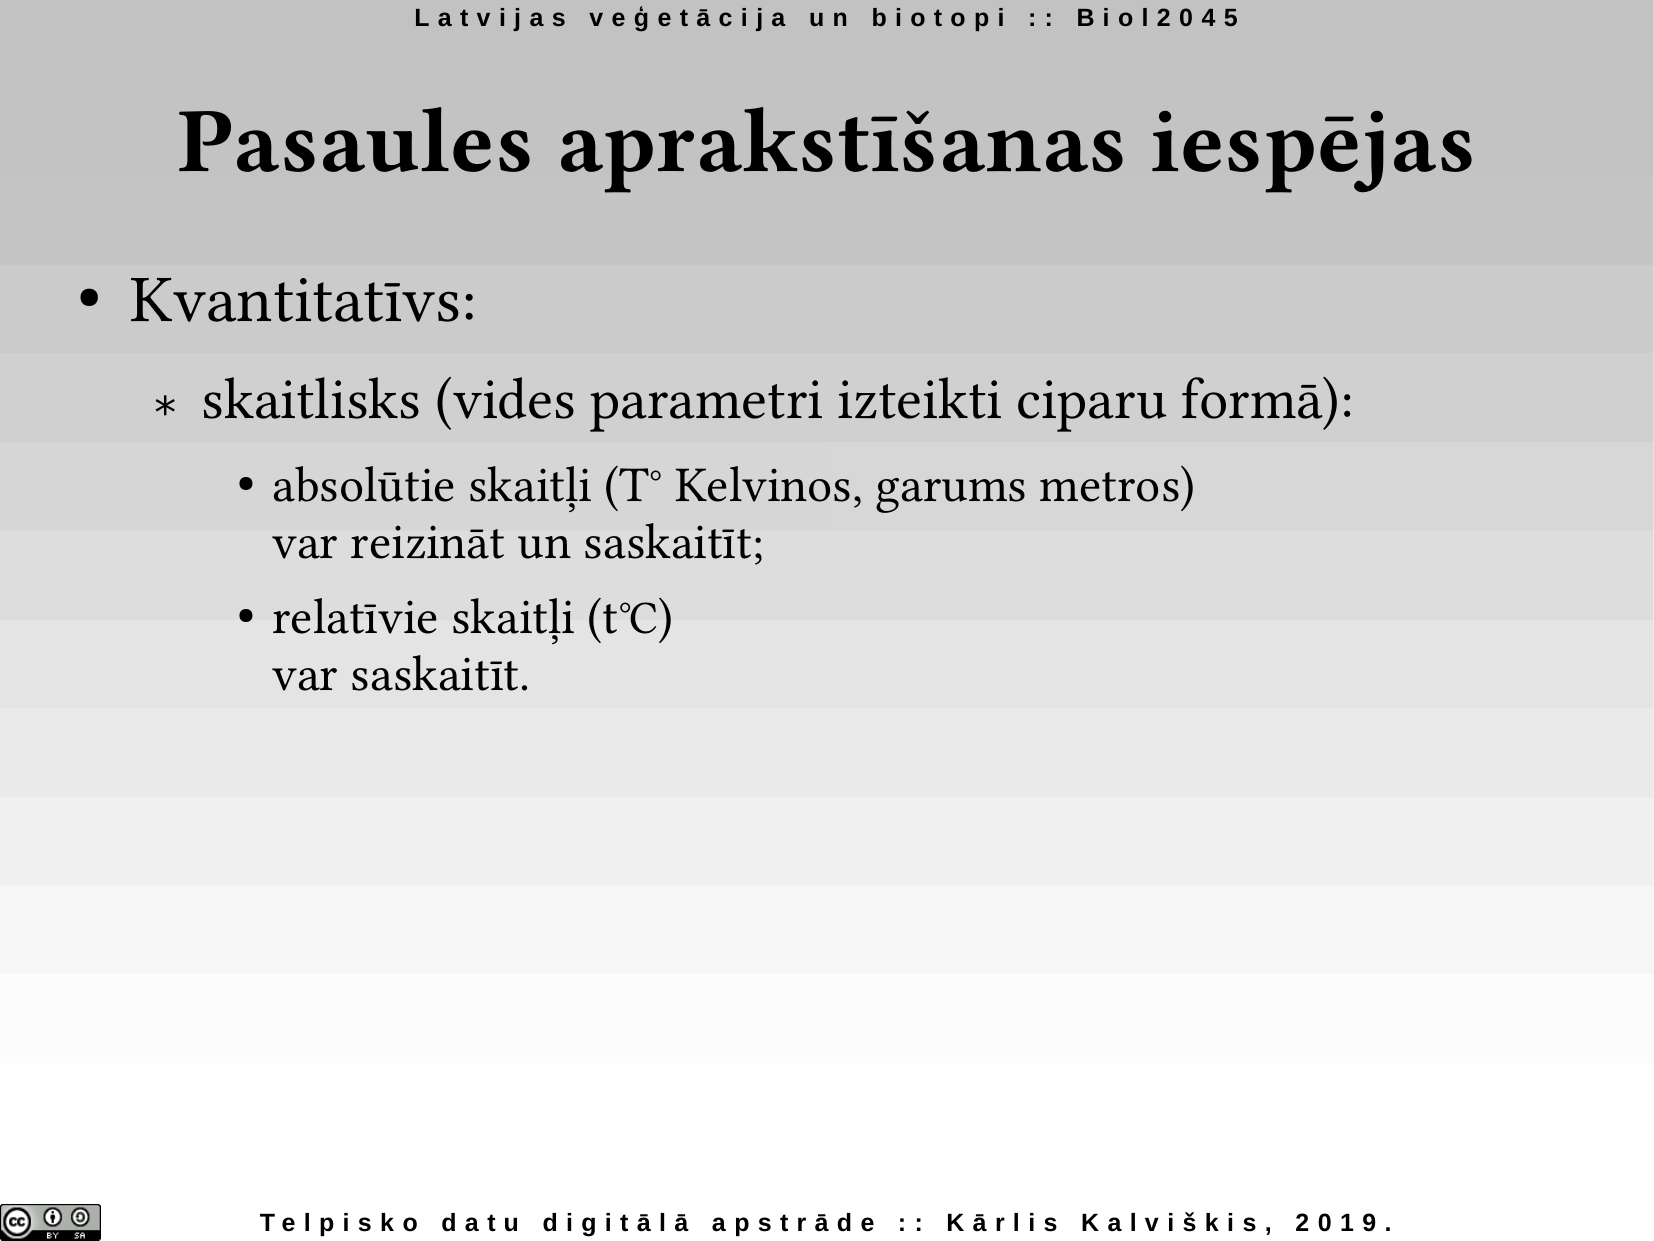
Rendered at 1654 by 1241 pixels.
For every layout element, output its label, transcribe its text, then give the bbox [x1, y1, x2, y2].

title Pasaules aprakstīšanas iespējas [59, 37, 1596, 246]
picture [0, 0, 1654, 1241]
list Kvantitatīvs: skaitlisks (vides parametri izteikti ciparu formā): absolūtie skaitļi (T° Kelvinos, garums metros) var reizināt un saskaitīt; relatīvie skaitļi (t°C) var saskaitīt. [59, 261, 1596, 1175]
